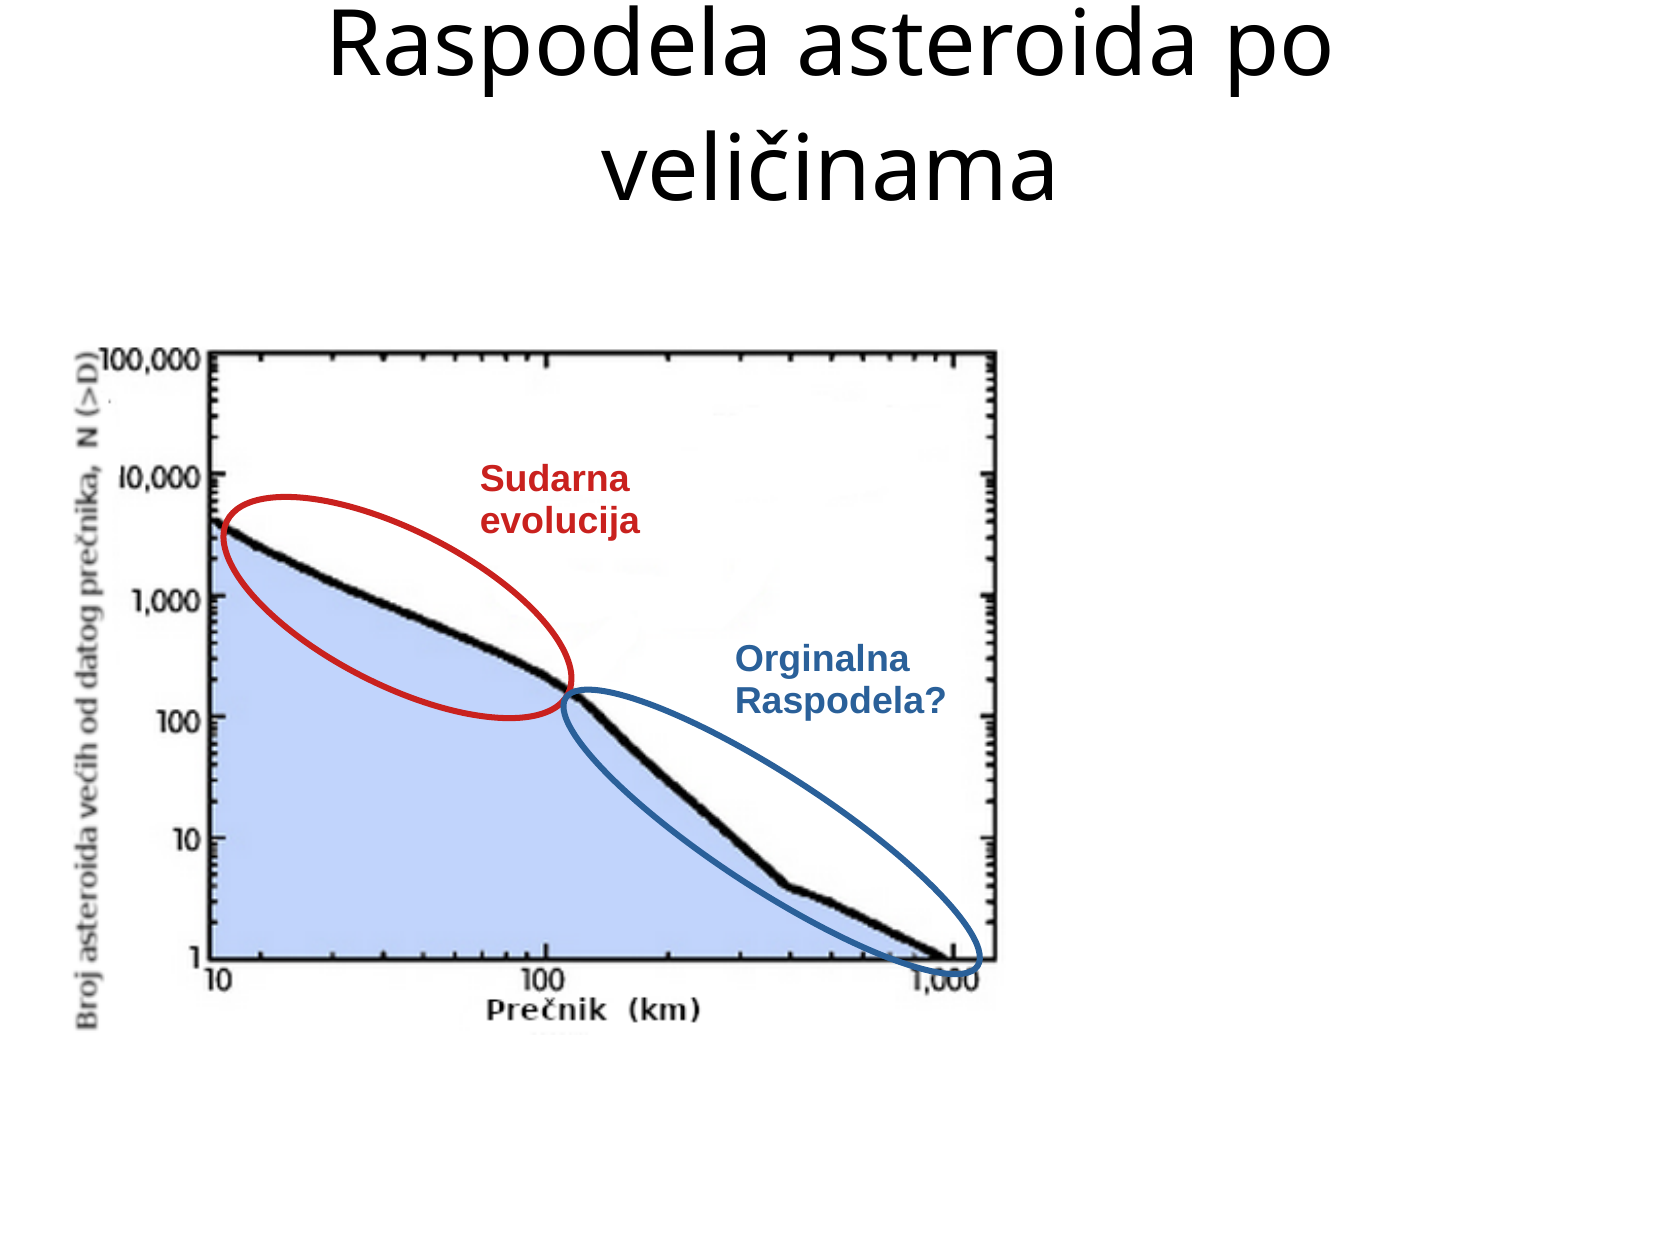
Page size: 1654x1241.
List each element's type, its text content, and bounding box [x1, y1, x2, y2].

text_box Sudarna evolucija [465, 450, 796, 549]
title Raspodela asteroida po veličinama [86, 30, 1576, 176]
text_box Orginalna Raspodela? [720, 630, 976, 786]
picture [70, 346, 1006, 1036]
